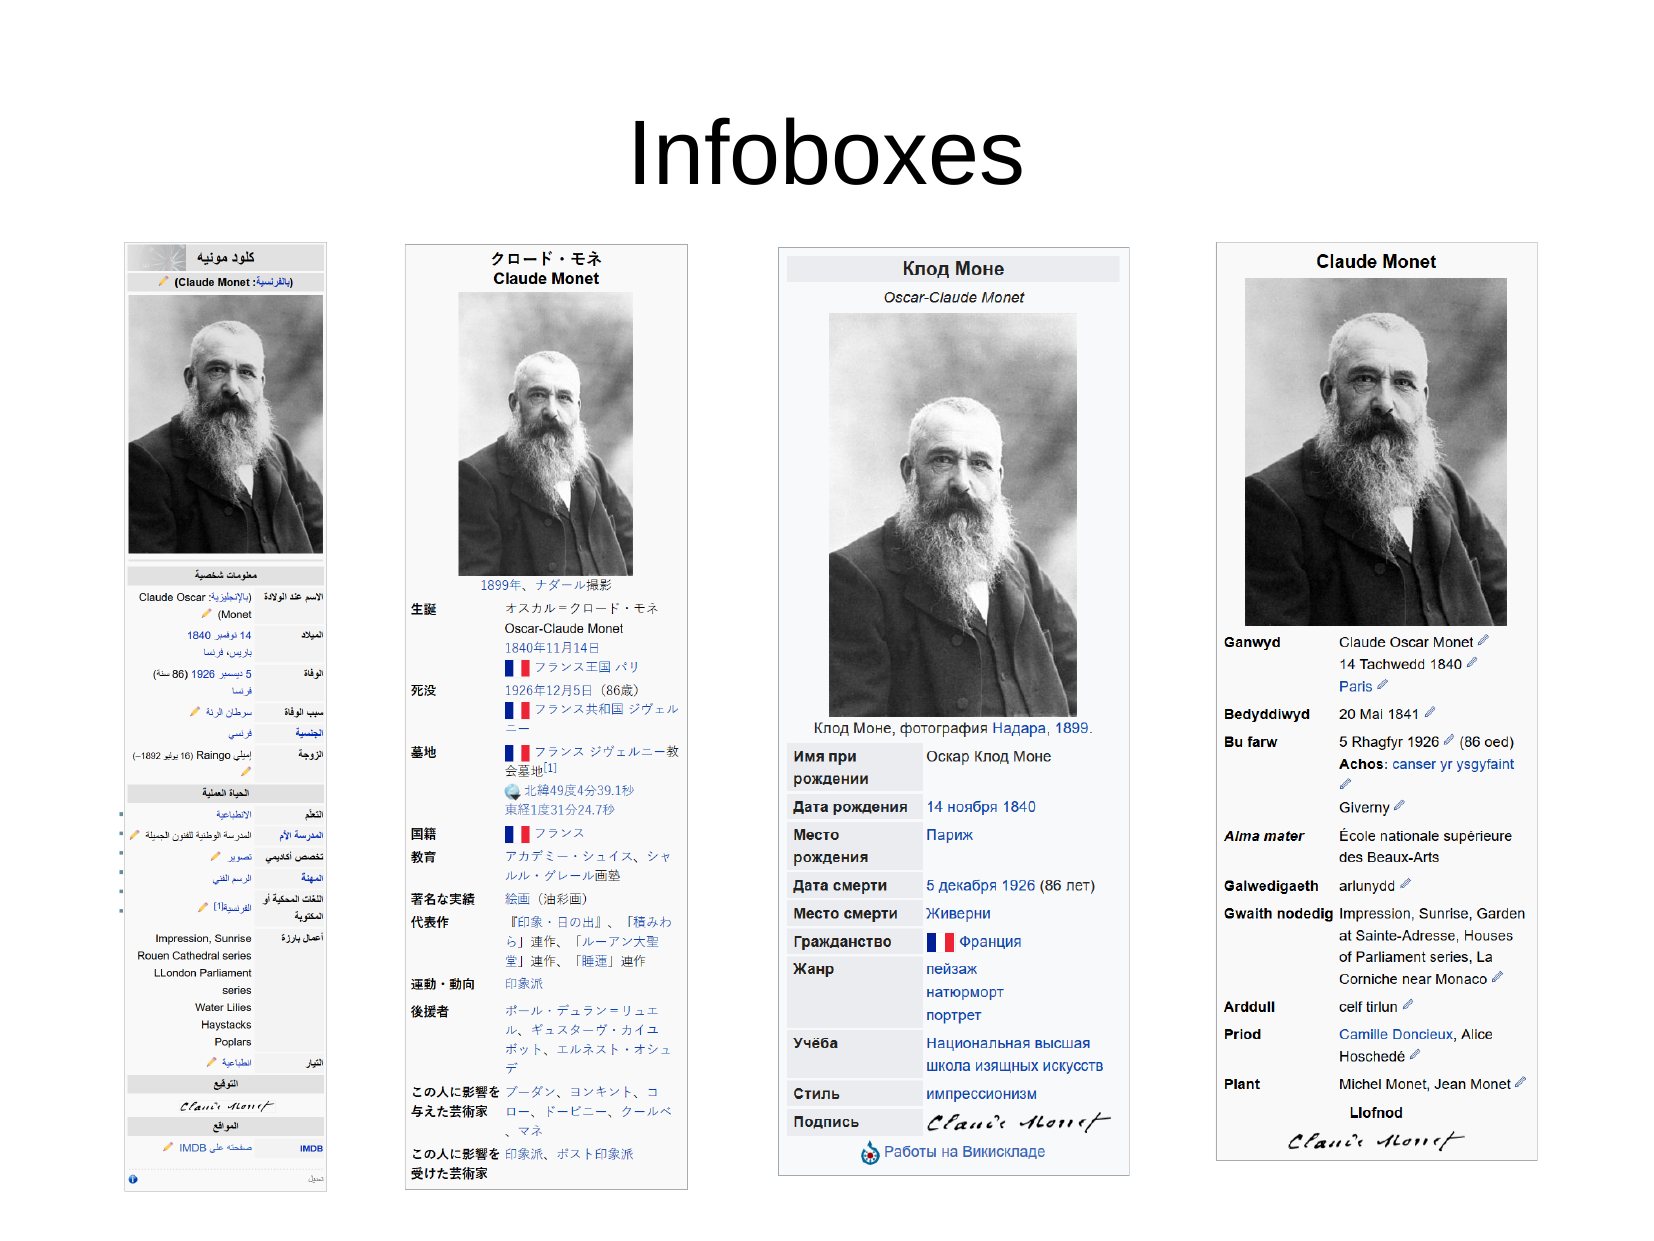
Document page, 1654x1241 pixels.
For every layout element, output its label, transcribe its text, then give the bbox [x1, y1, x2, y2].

picture [1207, 227, 1549, 1171]
picture [767, 236, 1139, 1186]
title Infoboxes [82, 49, 1571, 257]
picture [395, 229, 694, 1198]
picture [117, 235, 334, 1199]
